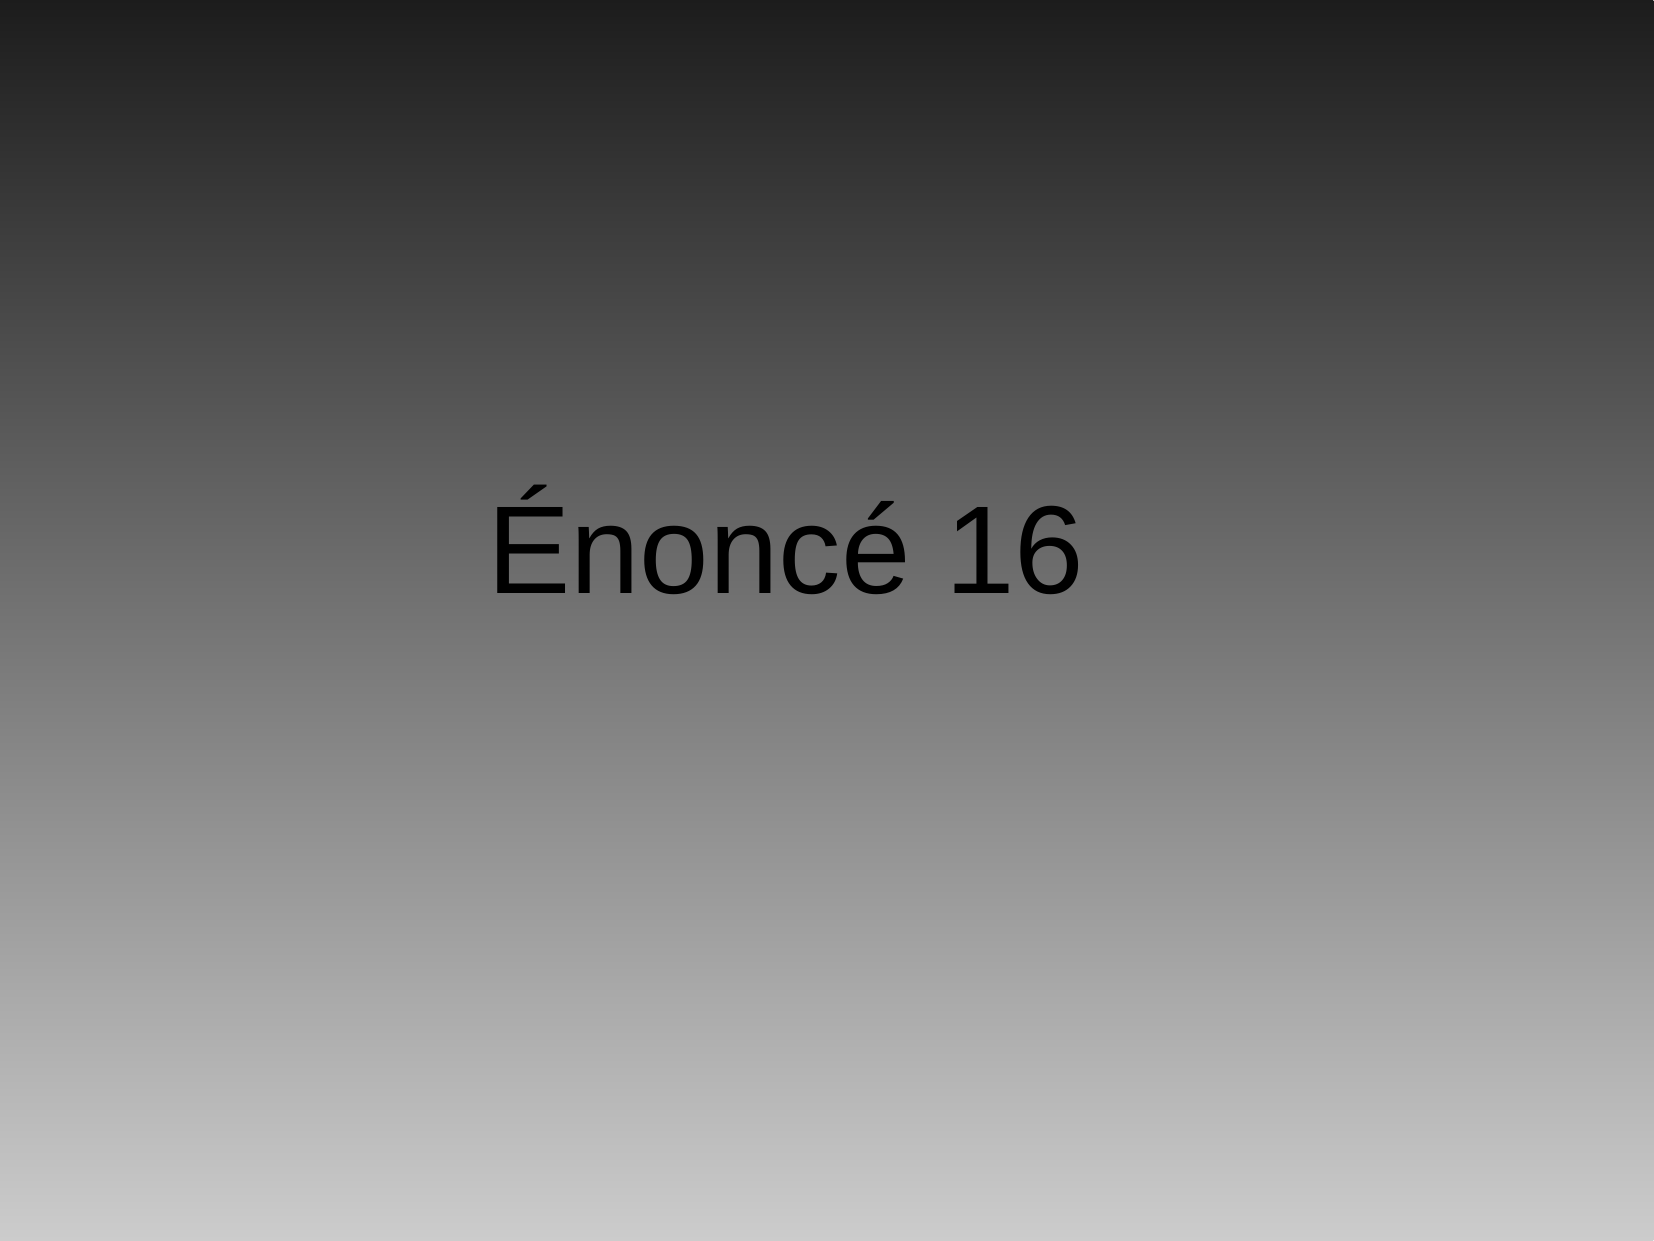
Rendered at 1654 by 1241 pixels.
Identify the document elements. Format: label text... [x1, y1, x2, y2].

text_box Énoncé 16 [472, 472, 1152, 628]
